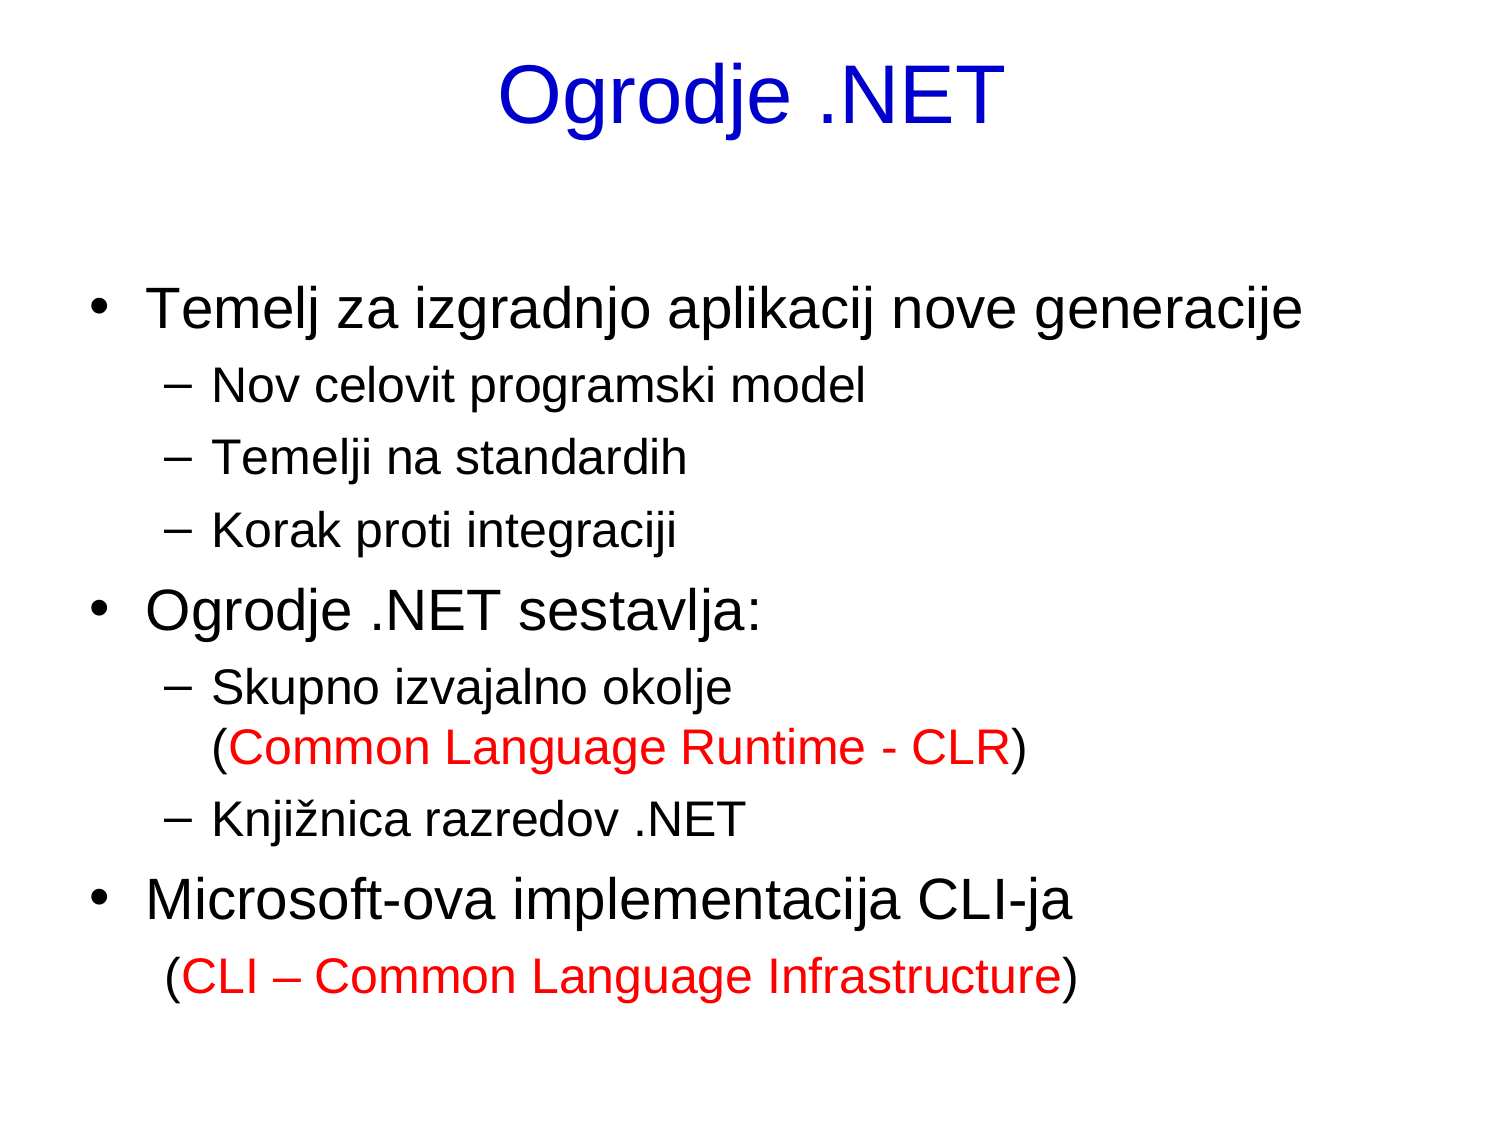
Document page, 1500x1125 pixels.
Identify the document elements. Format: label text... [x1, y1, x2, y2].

list Temelj za izgradnjo aplikacij nove generacije Nov celovit programski model Temelji na standardih Korak proti integraciji Ogrodje .NET sestavlja: Skupno izvajalno okolje (Common Language Runtime - CLR) Knjižnica razredov .NET Microsoft-ova implementacija CLI-ja (CLI – Common Language Infrastructure) [74, 262, 1459, 1083]
title Ogrodje .NET [76, 30, 1427, 149]
